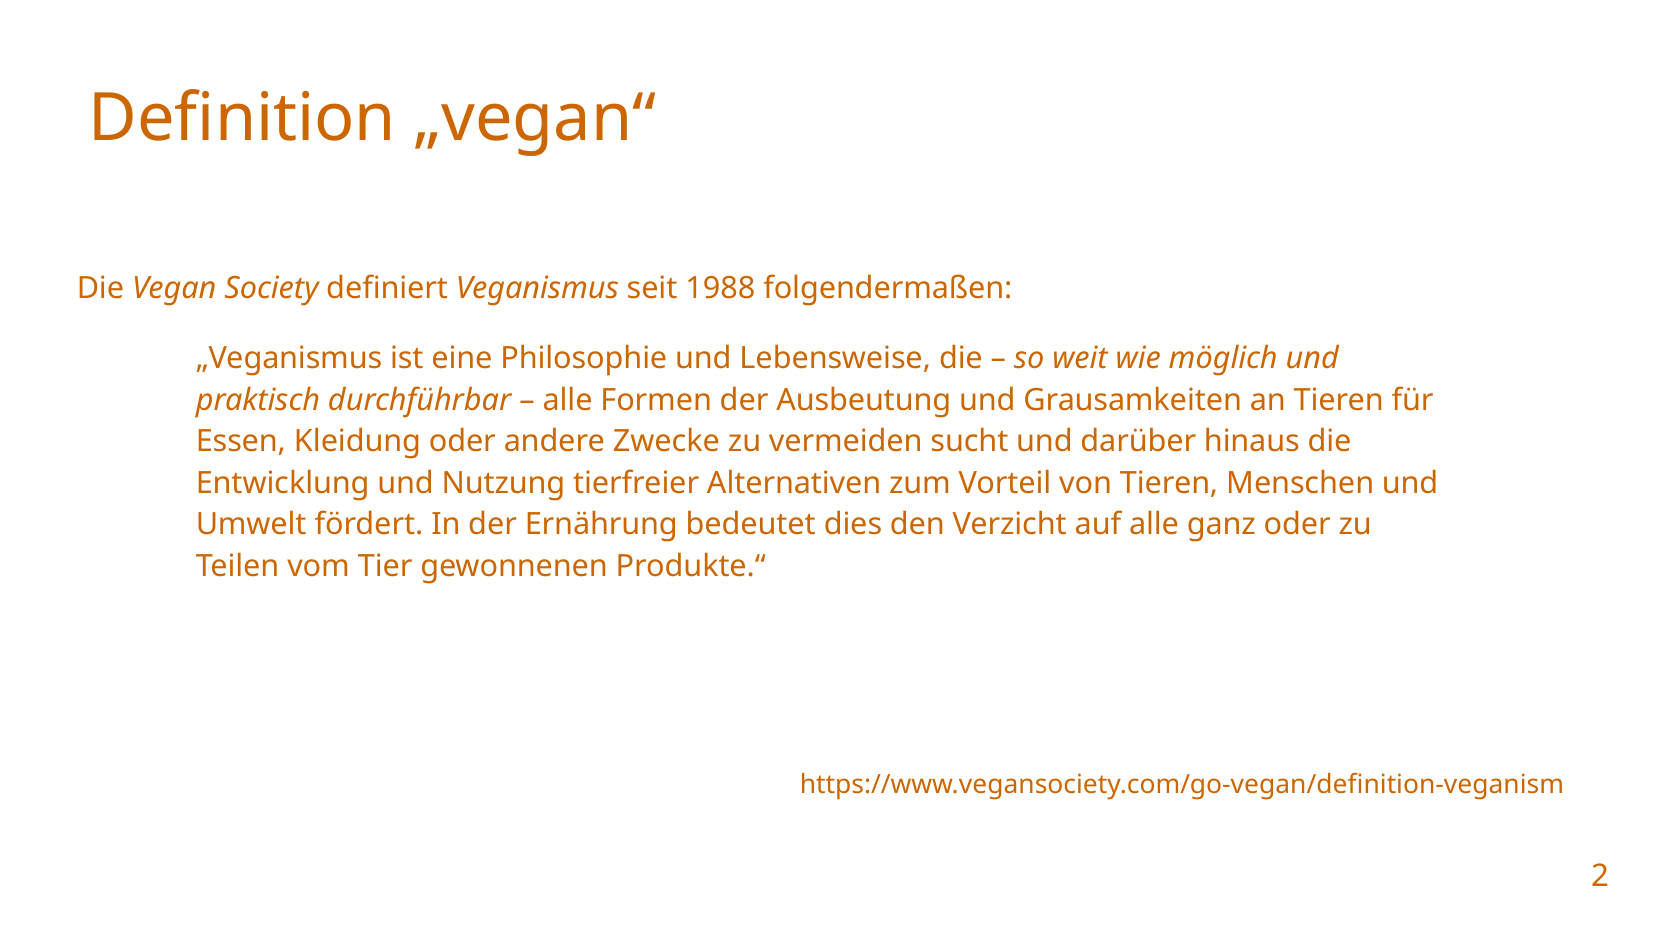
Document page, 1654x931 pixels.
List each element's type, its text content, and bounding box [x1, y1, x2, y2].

list Die Vegan Society definiert Veganismus seit 1988 folgendermaßen: „Veganismus ist eine Philosophie und Lebensweise, die – so weit wie möglich und praktisch durchführbar – alle Formen der Ausbeutung und Grausamkeiten an Tieren für Essen, Kleidung oder andere Zwecke zu vermeiden sucht und darüber hinaus die Entwicklung und Nutzung tierfreier Alternativen zum Vorteil von Tieren, Menschen und Umwelt fördert. In der Ernährung bedeutet dies den Verzicht auf alle ganz oder zu Teilen vom Tier gewonnenen Produkte.“ https://www.vegansociety.com/go-vegan/definition-veganism [76, 265, 1565, 806]
title Definition „vegan“ [88, 37, 1489, 193]
